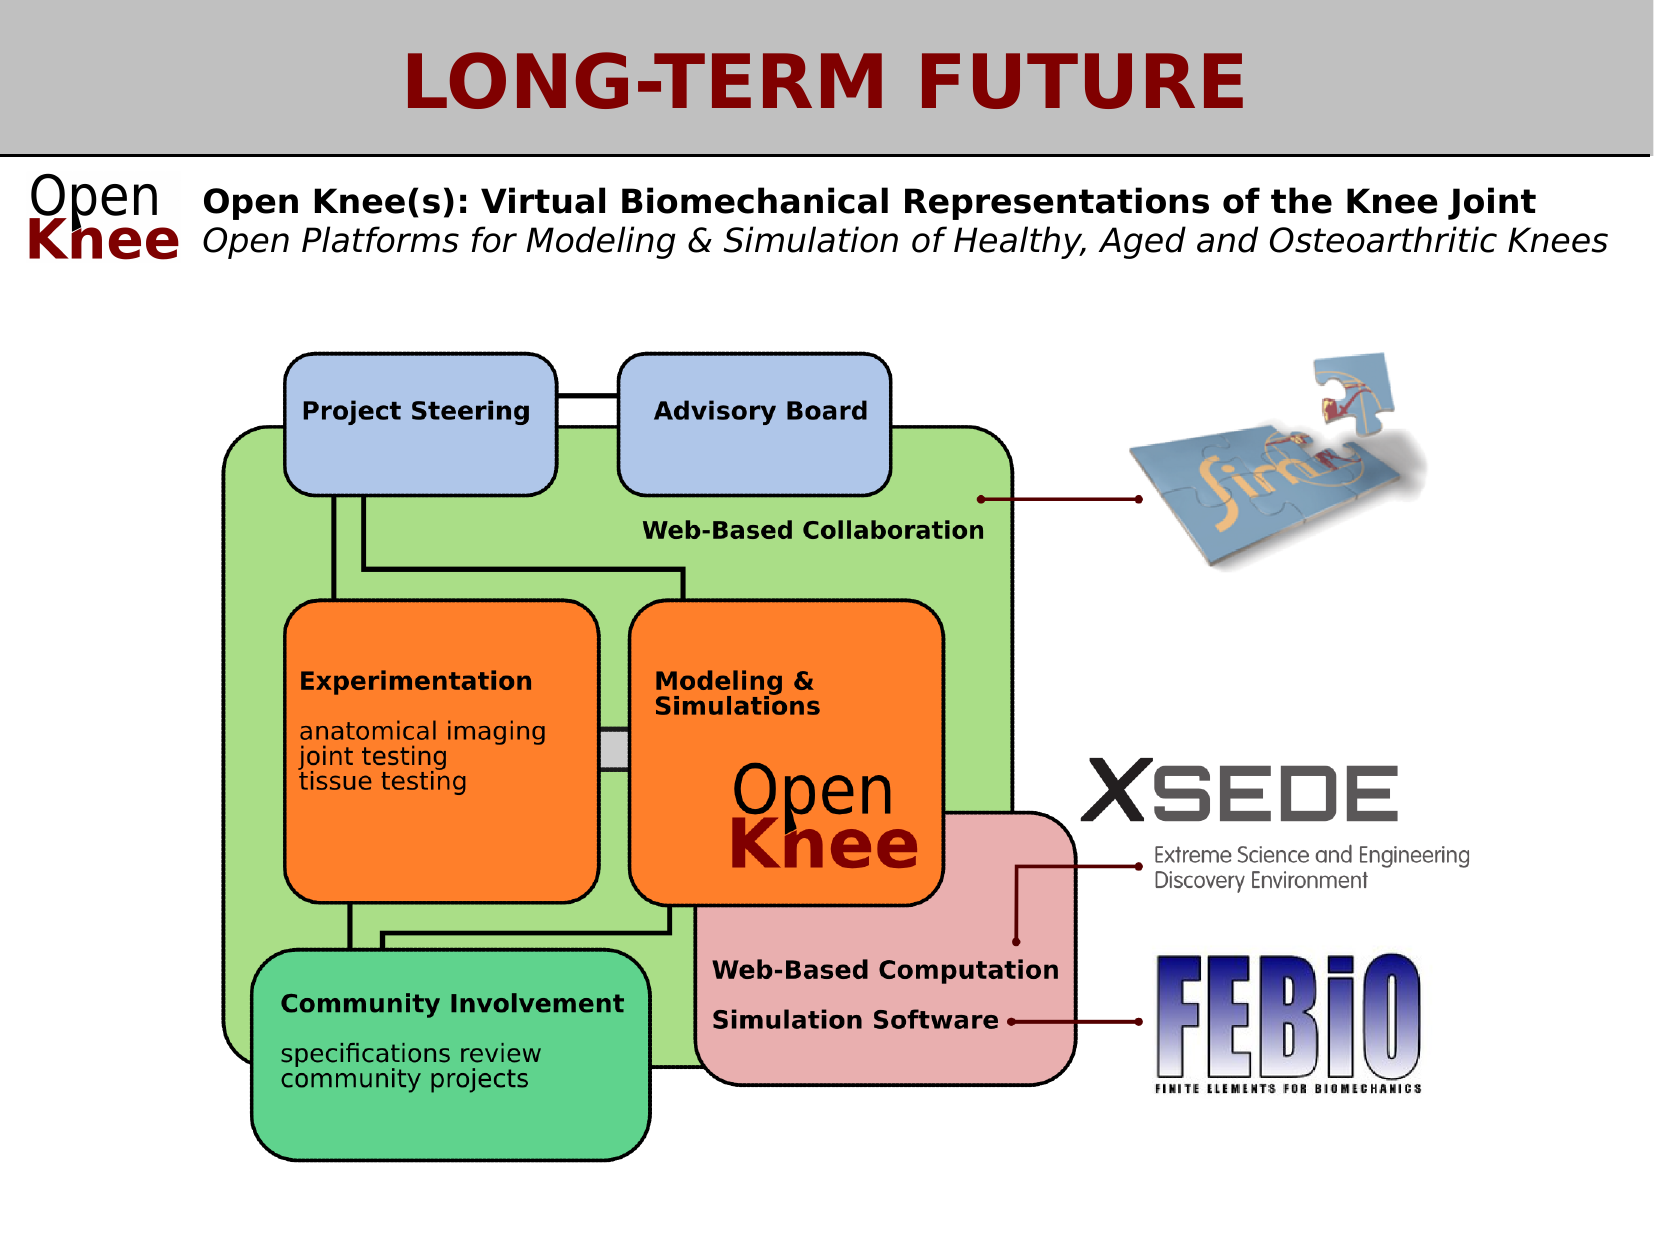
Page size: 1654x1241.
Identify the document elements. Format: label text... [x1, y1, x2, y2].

picture [26, 171, 181, 263]
text_box [0, 0, 1654, 156]
text_box Open Knee(s): Virtual Biomechanical Representations of the Knee Joint Open Platforms for Modeling & Simulation of Healthy, Aged and Osteoarthritic Knees [187, 175, 1651, 274]
picture [170, 305, 1507, 1193]
text_box LONG-TERM FUTURE [0, 31, 1651, 134]
